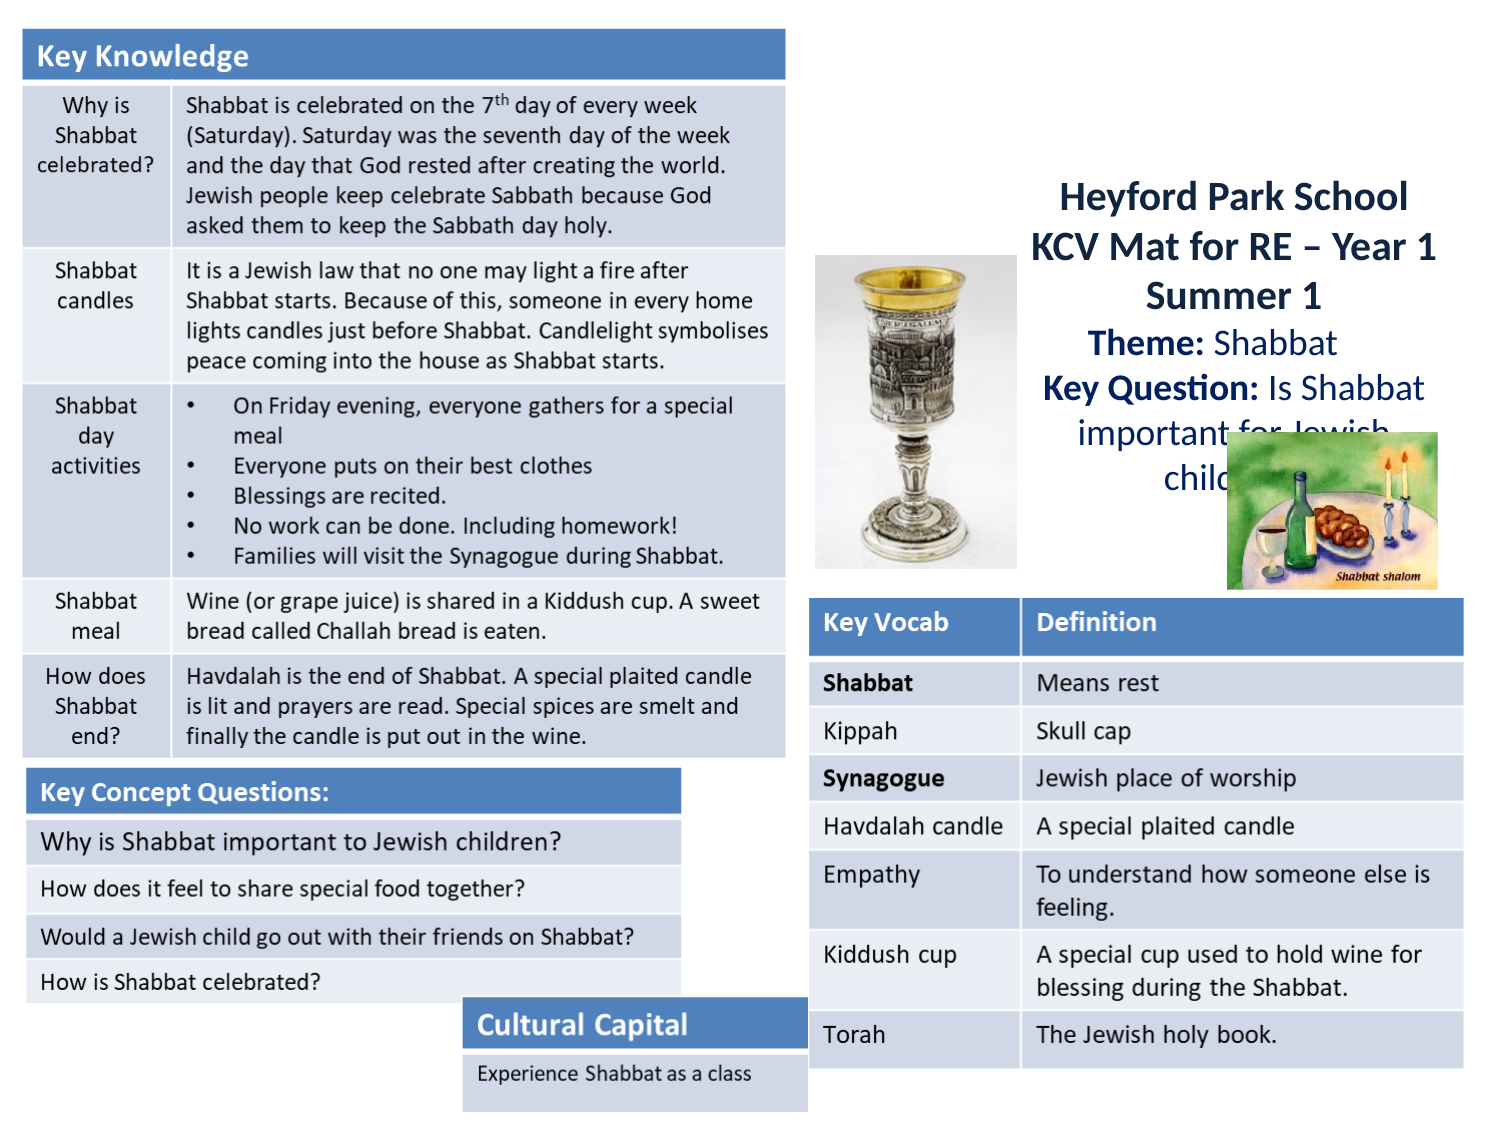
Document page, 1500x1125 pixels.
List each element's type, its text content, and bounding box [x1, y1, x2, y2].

title Heyford Park School KCV Mat for RE – Year 1 Summer 1 Theme: Shabbat Key Question: Is Shabbat important for Jewish children? [1009, 160, 1459, 300]
picture [815, 255, 1017, 569]
picture [21, 25, 1465, 1114]
picture [1227, 432, 1438, 590]
